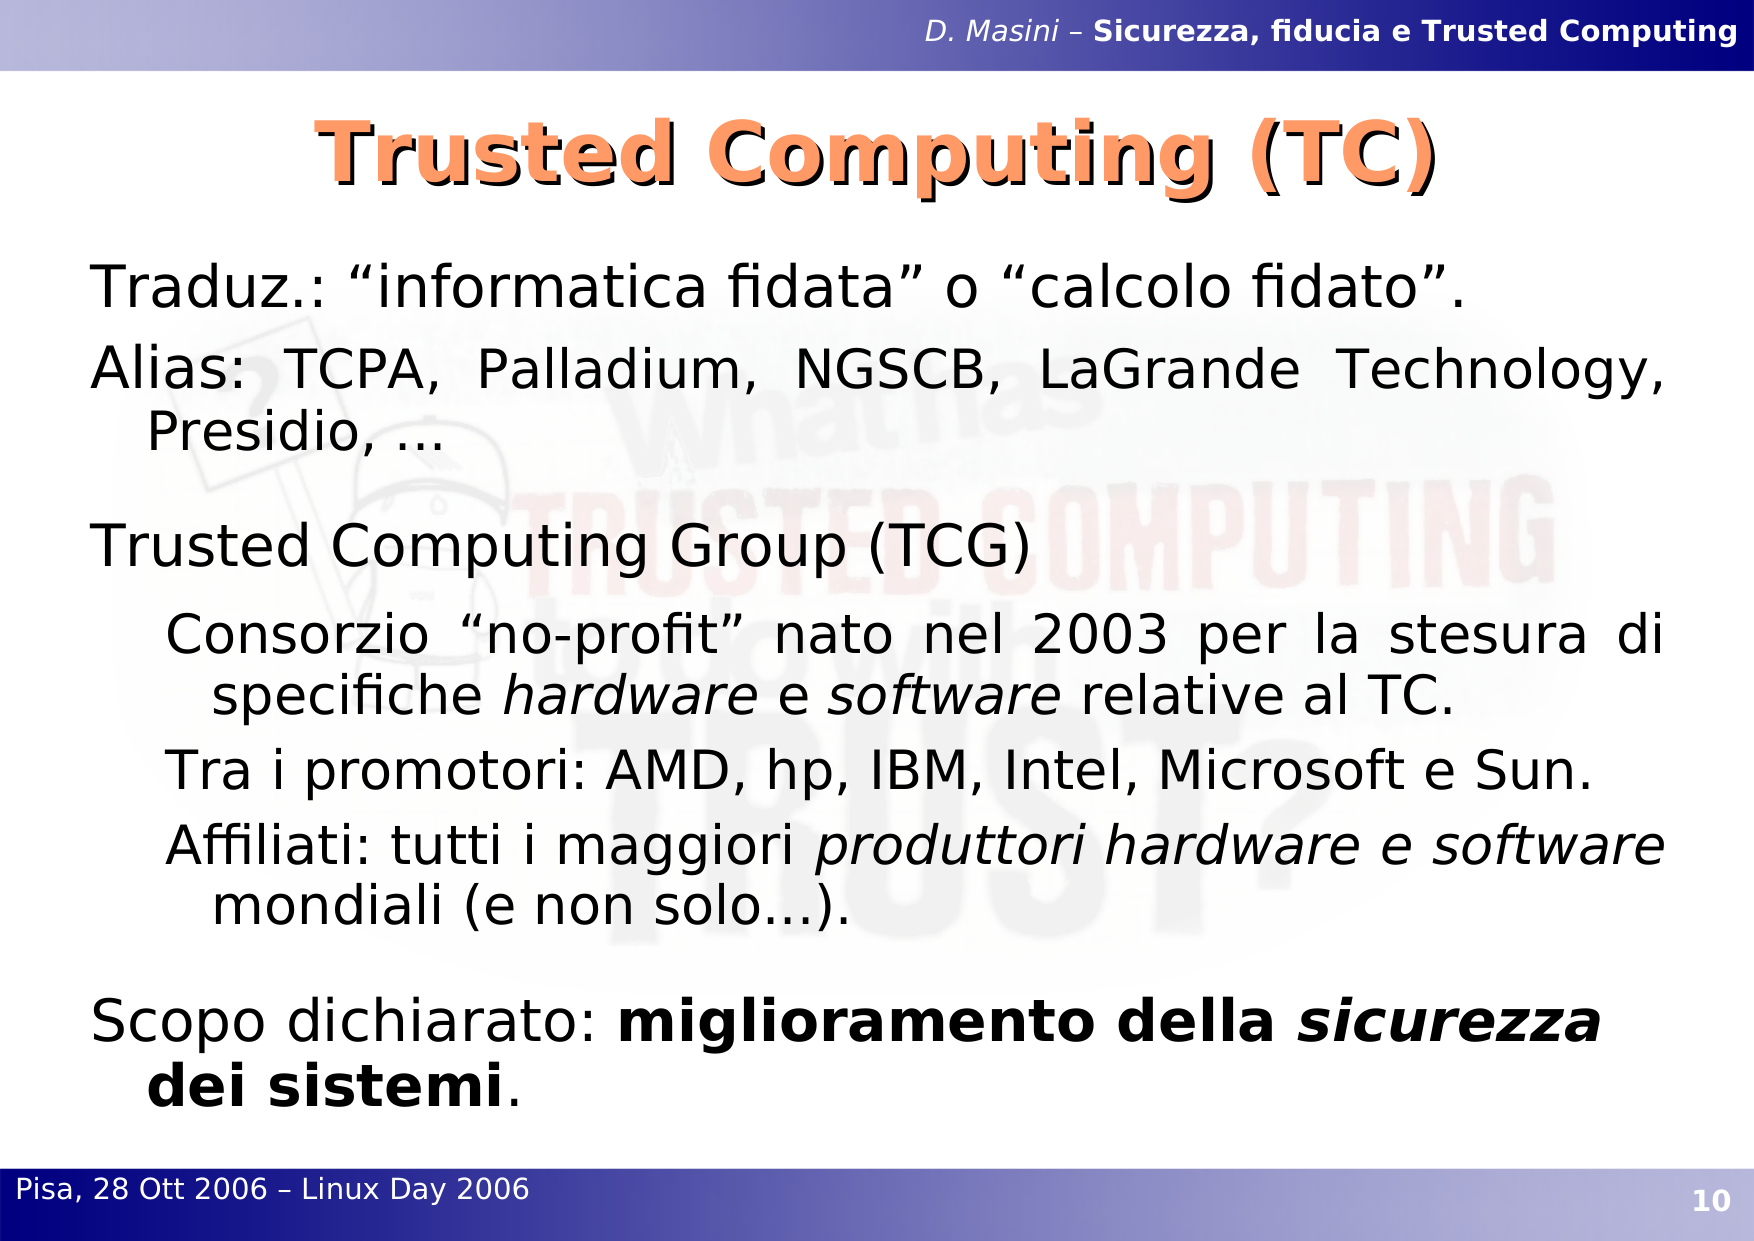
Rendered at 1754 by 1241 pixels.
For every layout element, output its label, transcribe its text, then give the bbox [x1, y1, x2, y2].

text_box Pisa, 28 Ott 2006 – Linux Day 2006 [0, 1175, 1314, 1234]
text_box D. Masini – Sicurezza, fiducia e Trusted Computing [602, 7, 1754, 63]
picture [0, 0, 1754, 1241]
text_box <numero> [1641, 1185, 1732, 1223]
title Trusted Computing (TC) [87, 49, 1667, 257]
list Traduz.: “informatica fidata” o “calcolo fidato”. Alias: TCPA, Palladium, NGSCB, LaGrande Technology, Presidio, ... Trusted Computing Group (TCG) Consorzio “no-profit” nato nel 2003 per la stesura di specifiche hardware e software relative al TC. Tra i promotori: AMD, hp, IBM, Intel, Microsoft e Sun. Affiliati: tutti i maggiori produttori hardware e software mondiali (e non solo...). Scopo dichiarato: miglioramento della sicurezza dei sistemi. [90, 255, 1669, 1123]
